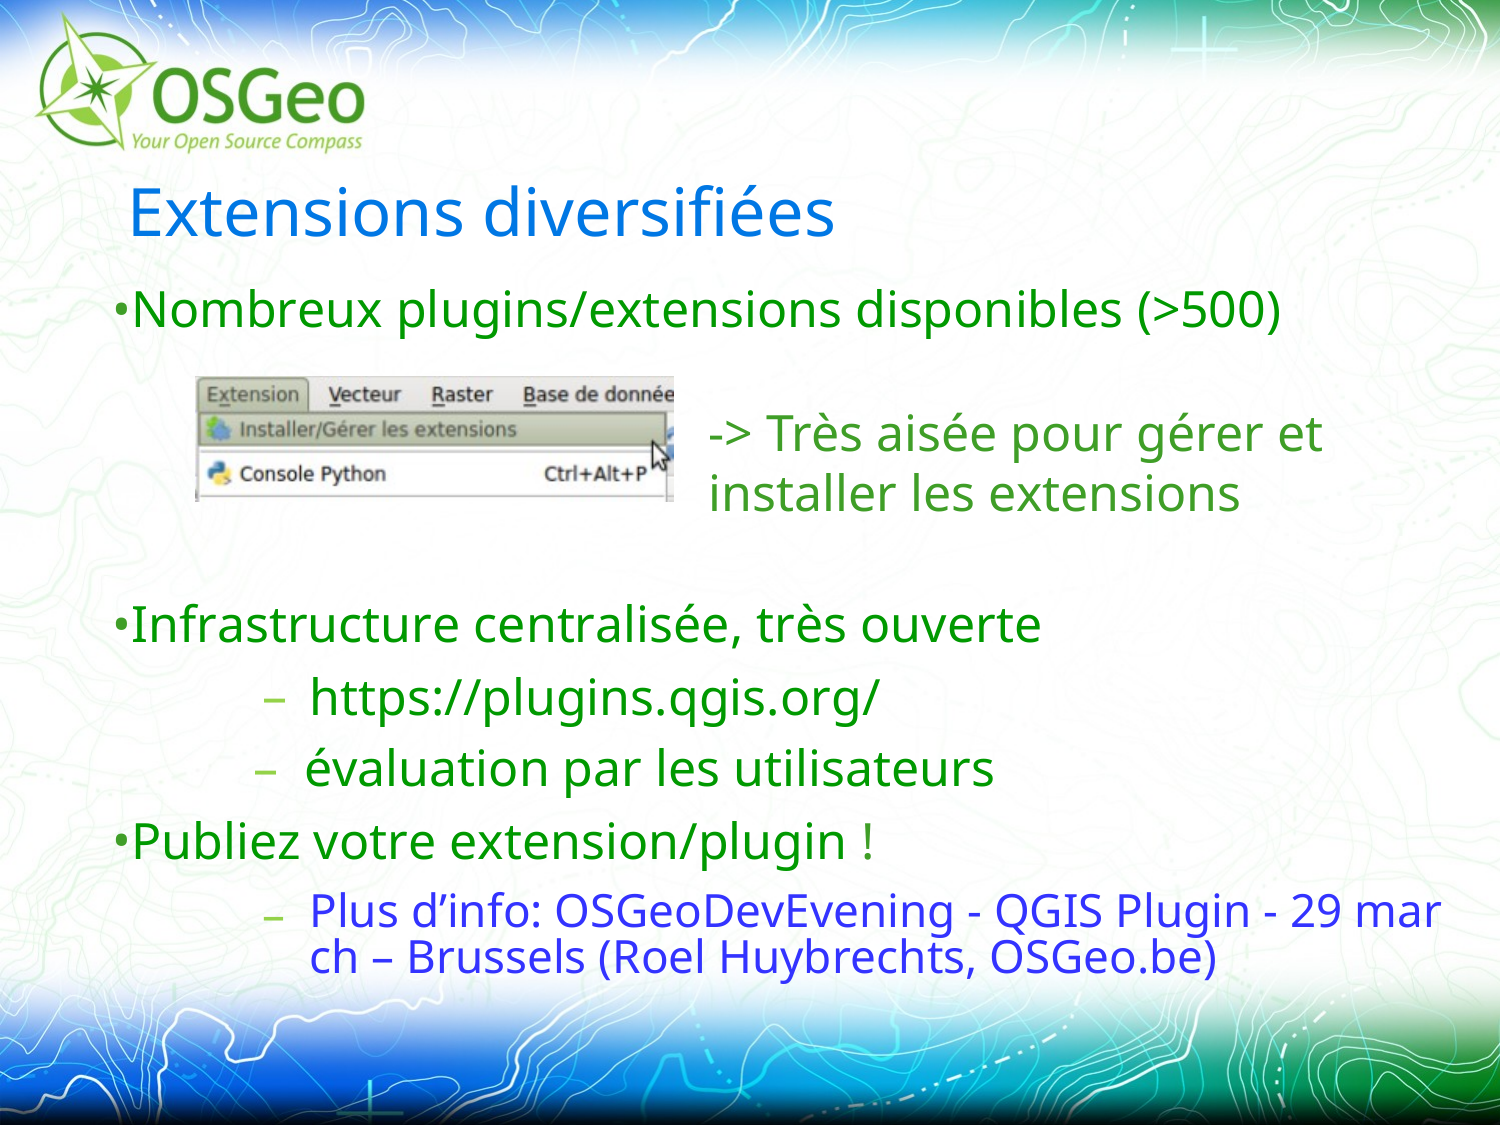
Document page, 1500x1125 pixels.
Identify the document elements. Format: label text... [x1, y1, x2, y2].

picture [954, 1101, 961, 1113]
picture [848, 1103, 864, 1109]
text_box -> Très aisée pour gérer et installer les extensions [708, 401, 1447, 576]
picture [0, 0, 1500, 1125]
title Extensions diversifiées [112, 151, 1388, 268]
list Nombreux plugins/extensions disponibles (>500) Infrastructure centralisée, très ouverte https://plugins.qgis.org/ évaluation par les utilisateurs Publiez votre extension/plugin ! Plus d’info: OSGeoDevEvening - QGIS Plugin - 29 march – Brussels (Roel Huybrechts, OSGeo.be) [112, 277, 1447, 987]
text_box [112, 1009, 988, 1125]
